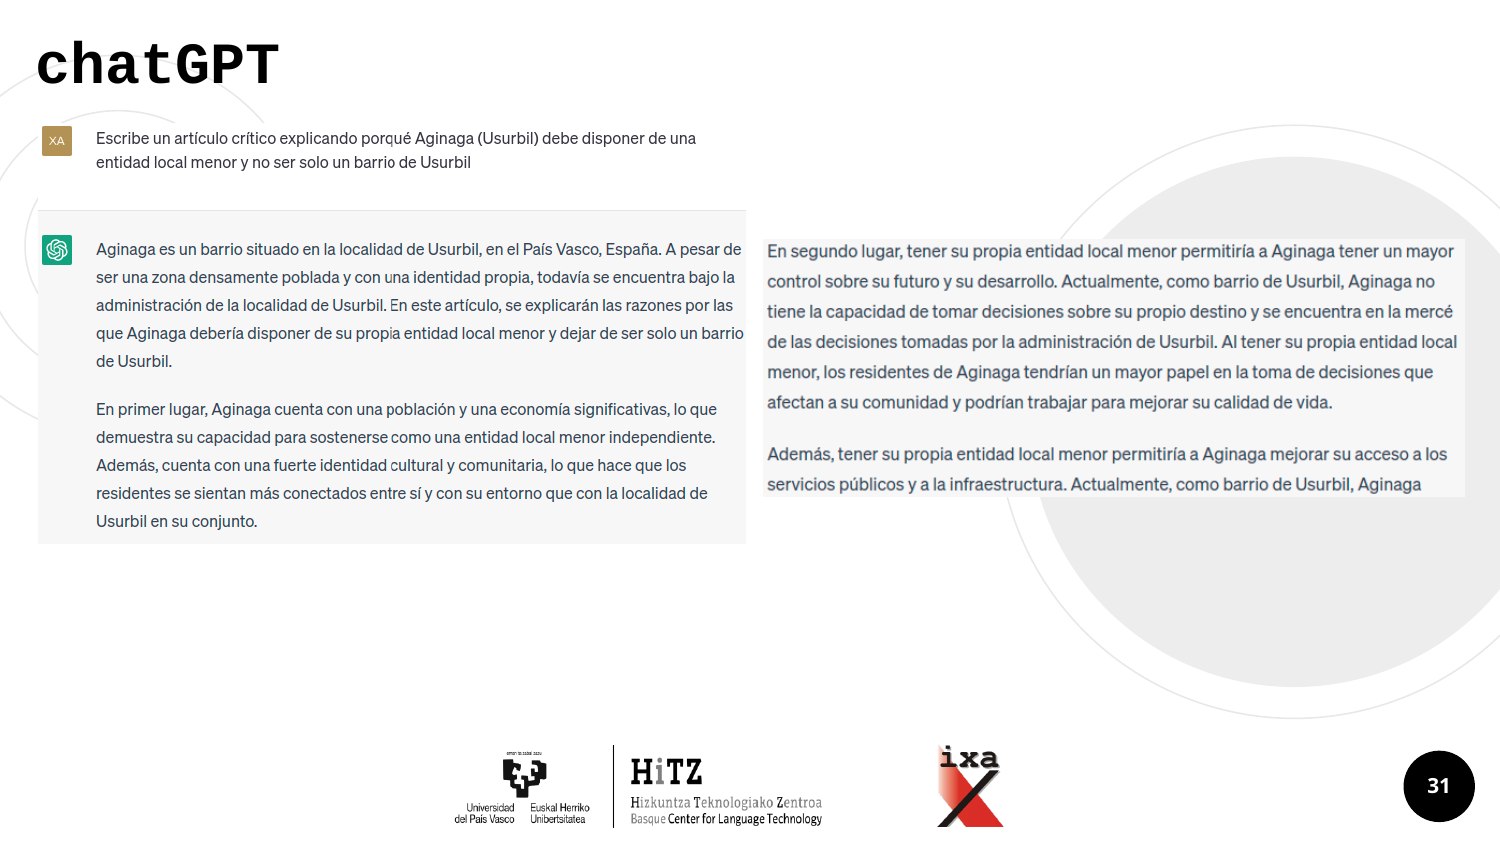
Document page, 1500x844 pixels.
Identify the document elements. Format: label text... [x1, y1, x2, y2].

text_box <zenbakia> [1403, 750, 1475, 823]
picture [937, 744, 1004, 827]
title chatGPT [35, 11, 402, 124]
picture [763, 239, 1465, 497]
picture [38, 123, 746, 544]
picture [450, 745, 827, 828]
